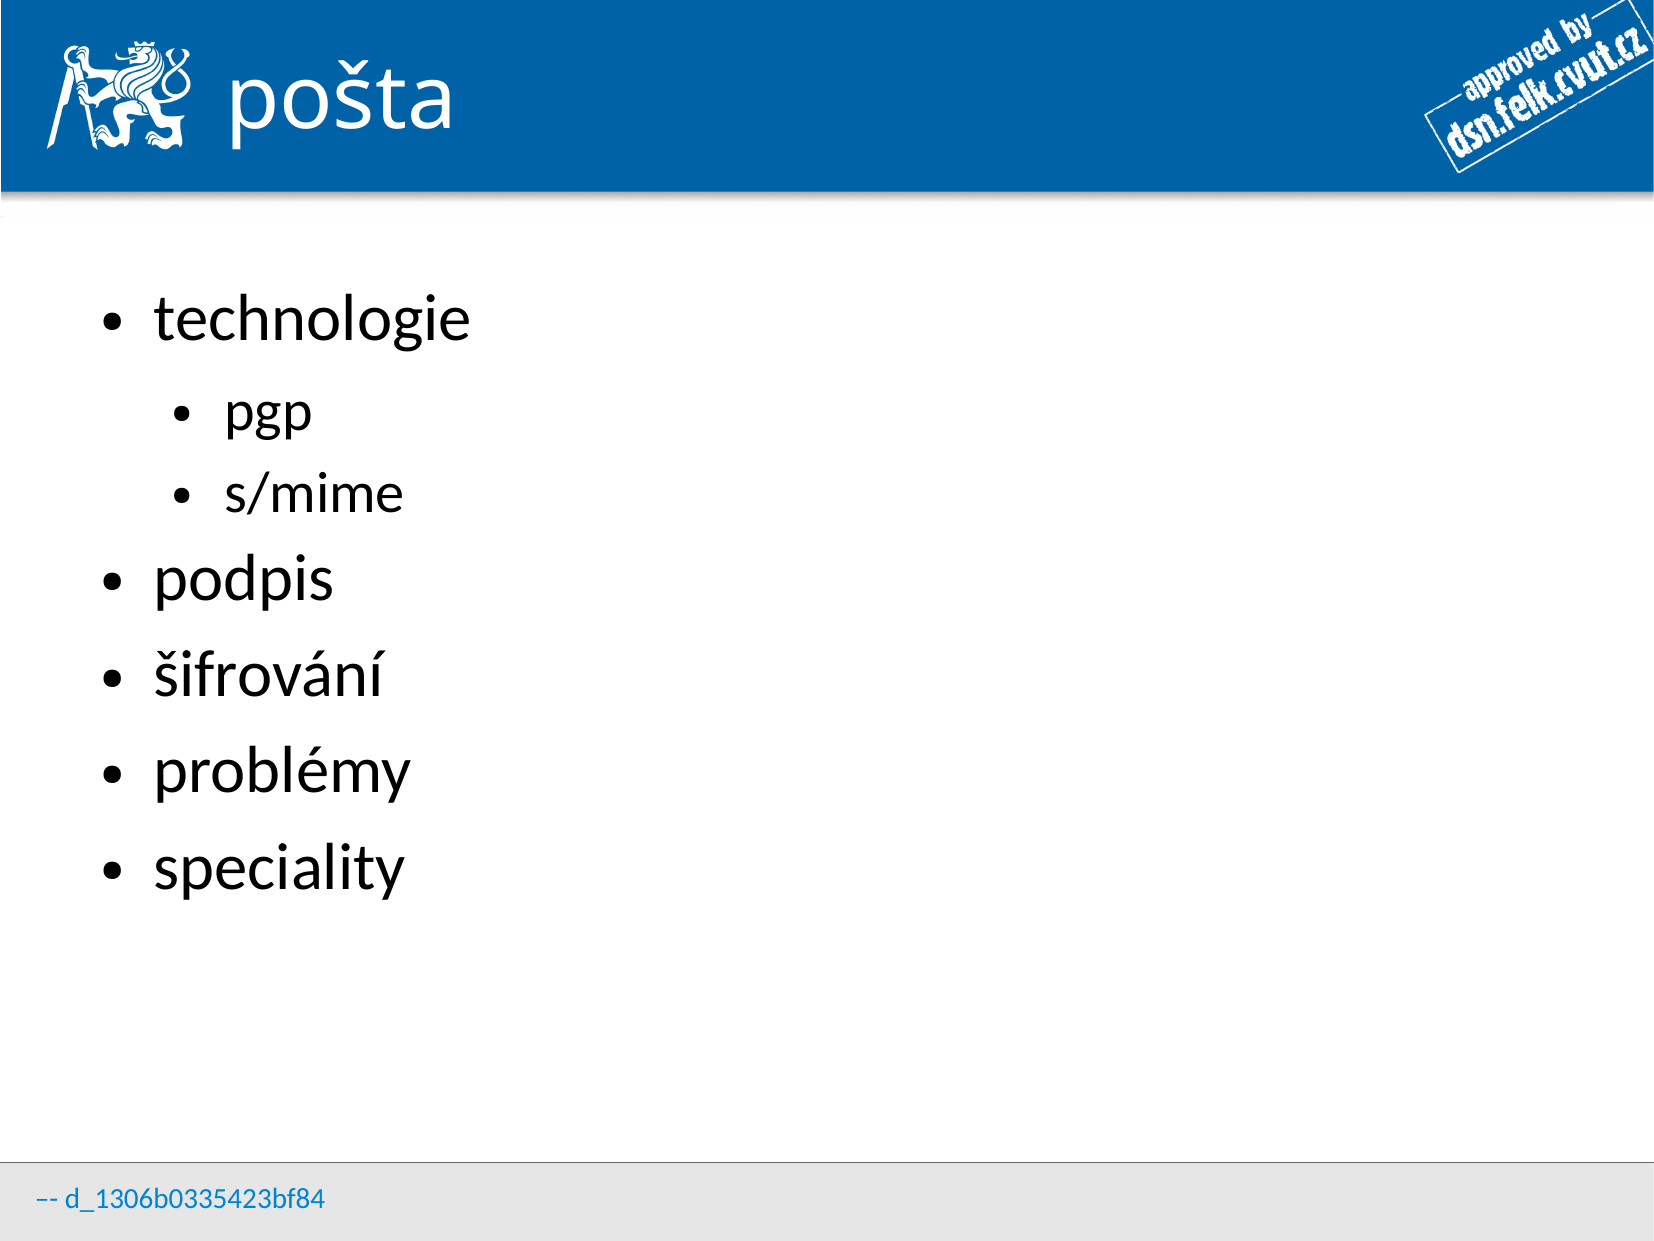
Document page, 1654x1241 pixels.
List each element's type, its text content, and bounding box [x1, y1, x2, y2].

list technologie pgp s/mime podpis šifrování problémy speciality [82, 290, 1571, 1010]
title pošta [225, 0, 1426, 188]
picture [1, 0, 1654, 217]
